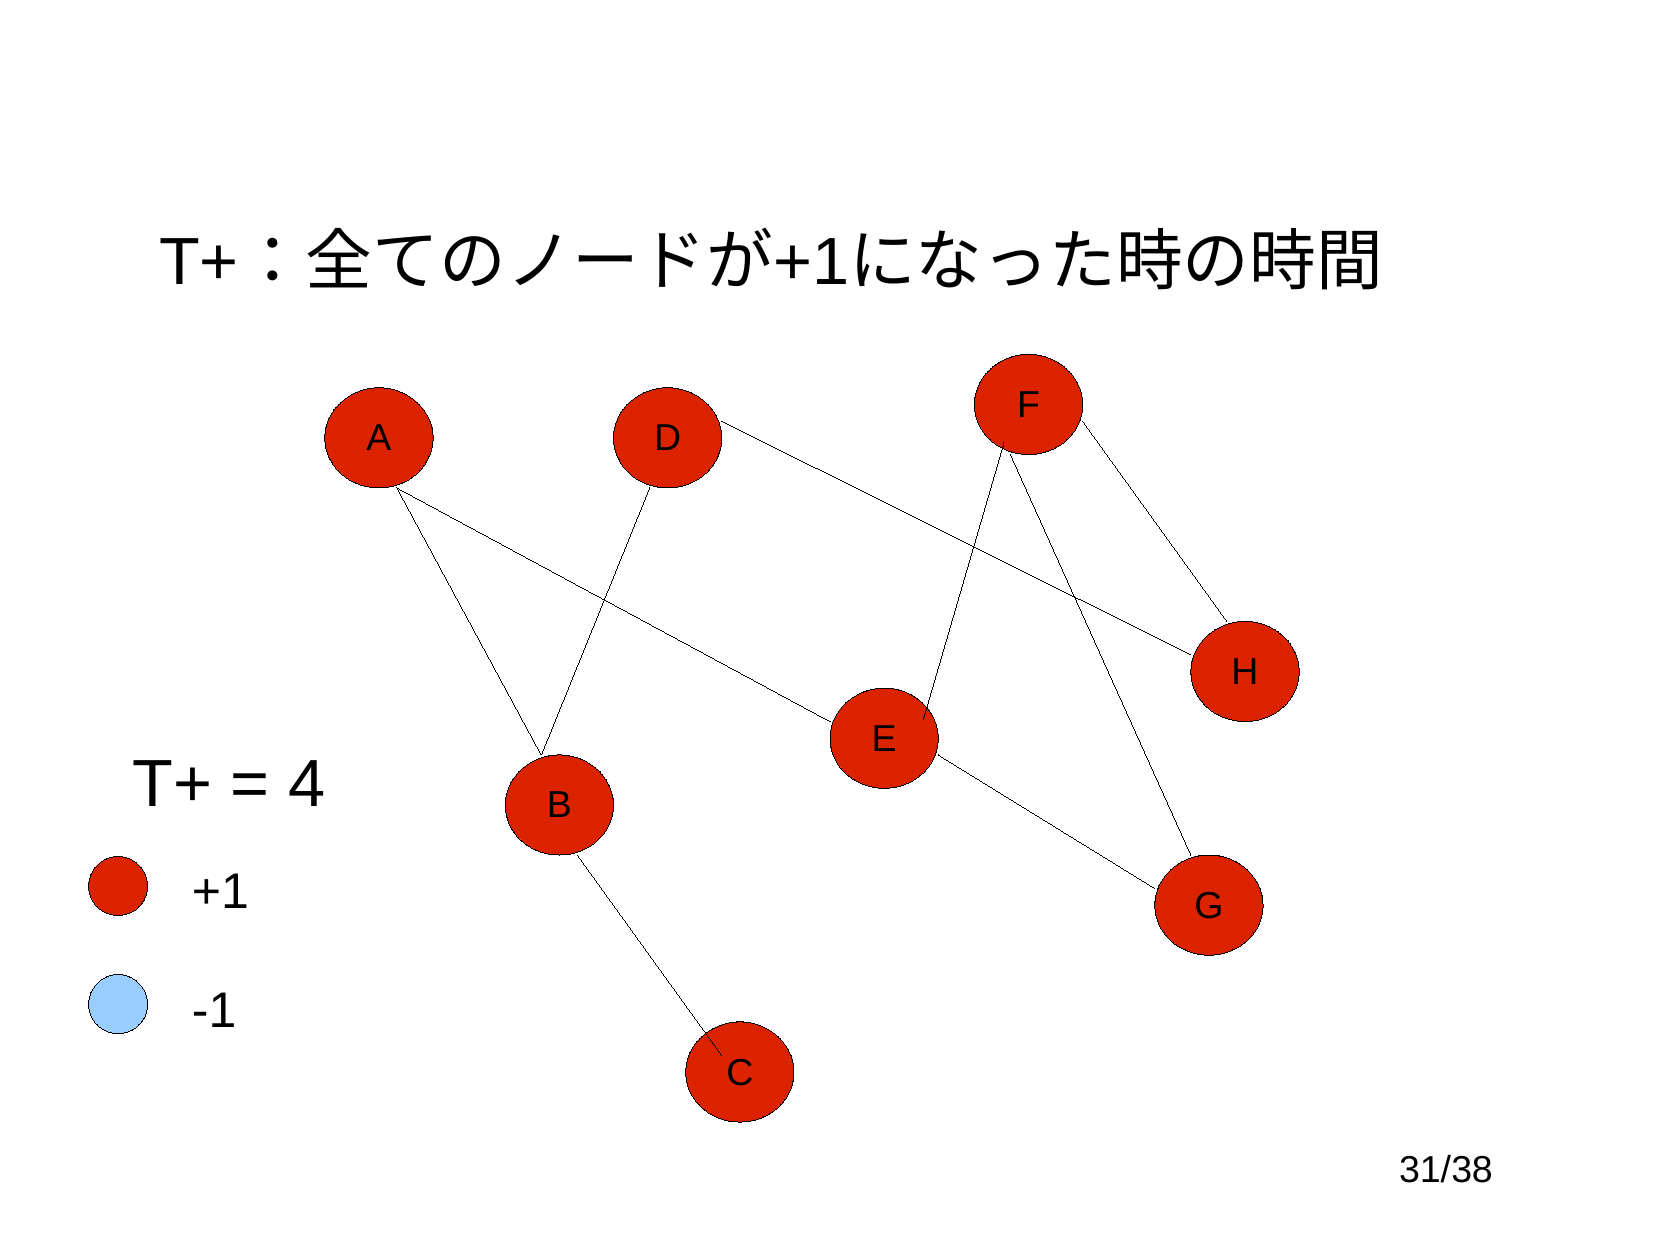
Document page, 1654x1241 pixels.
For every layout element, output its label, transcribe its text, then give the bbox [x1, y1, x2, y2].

text_box [88, 856, 148, 916]
text_box A [324, 387, 434, 488]
text_box E [830, 688, 939, 789]
text_box C [685, 1021, 794, 1123]
text_box -1 [177, 974, 384, 1046]
text_box D [613, 387, 722, 488]
text_box [88, 974, 148, 1034]
text_box T+ = 4 [118, 738, 473, 828]
text_box <番号>/38 [1413, 1140, 1608, 1211]
text_box H [1190, 621, 1300, 722]
text_box +1 [177, 856, 384, 927]
text_box B [505, 754, 614, 856]
text_box F [974, 354, 1083, 455]
list T+：全てのノードが+1になった時の時間 [88, 206, 1542, 1063]
text_box G [1154, 855, 1264, 956]
